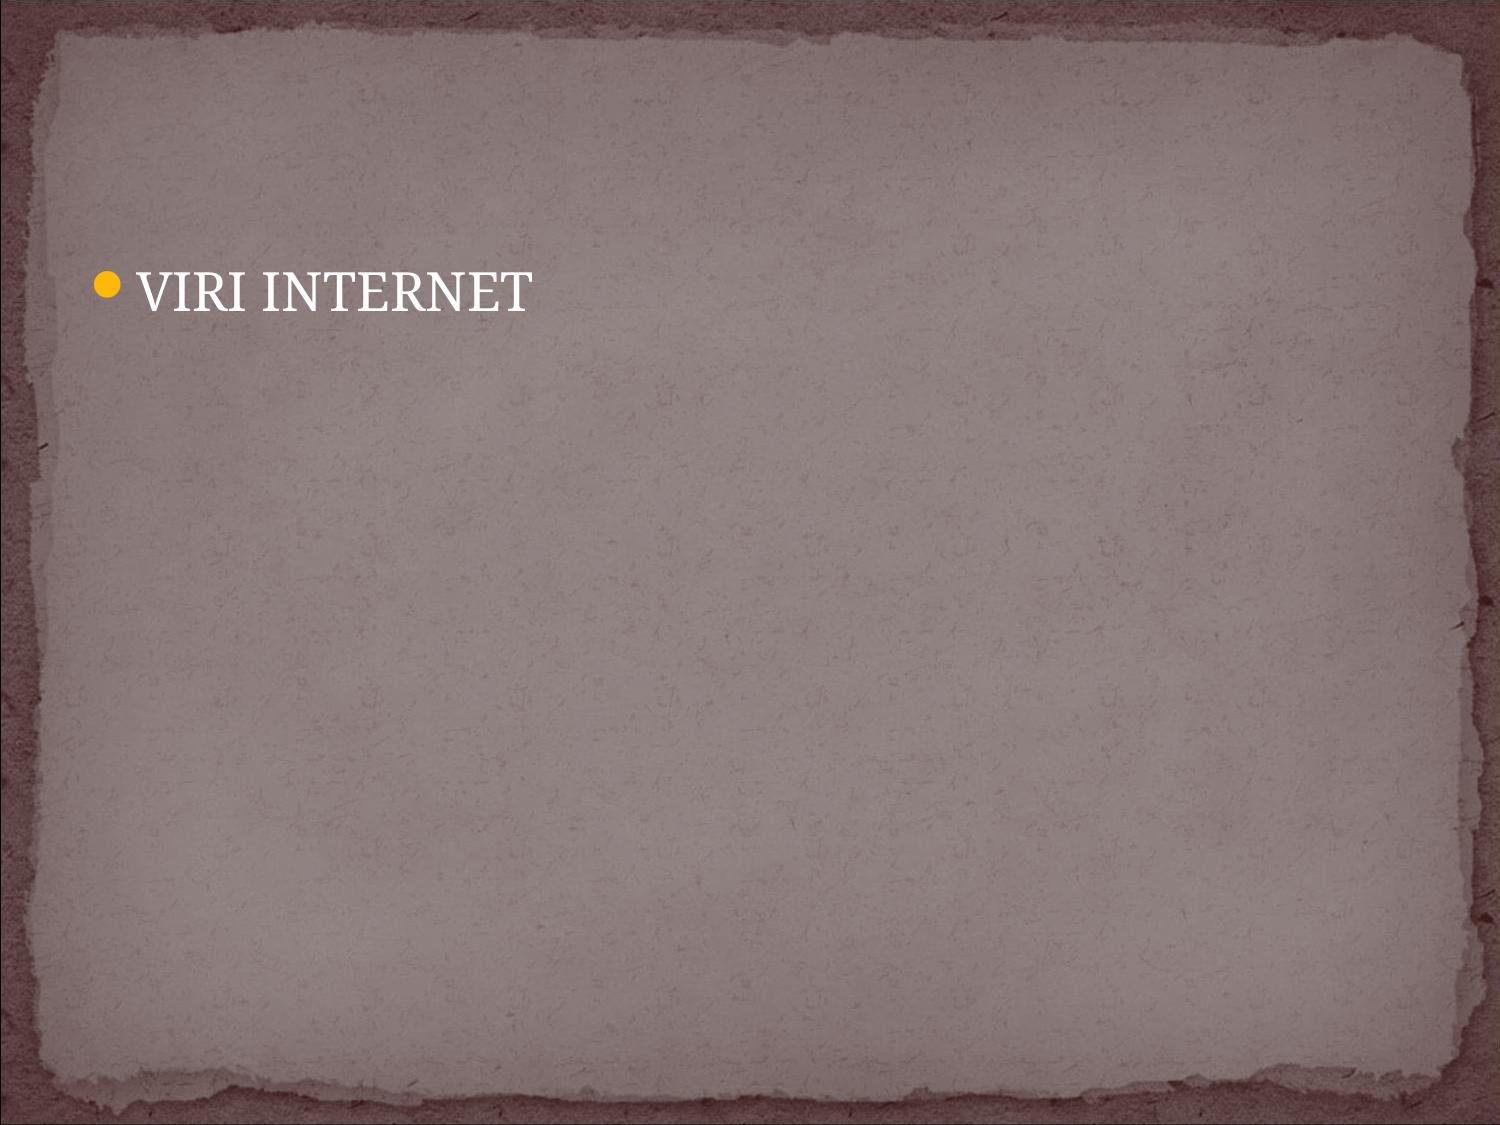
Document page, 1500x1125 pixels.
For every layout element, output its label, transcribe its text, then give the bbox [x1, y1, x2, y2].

picture [0, 0, 1500, 1125]
list VIRI INTERNET [75, 249, 1425, 1000]
